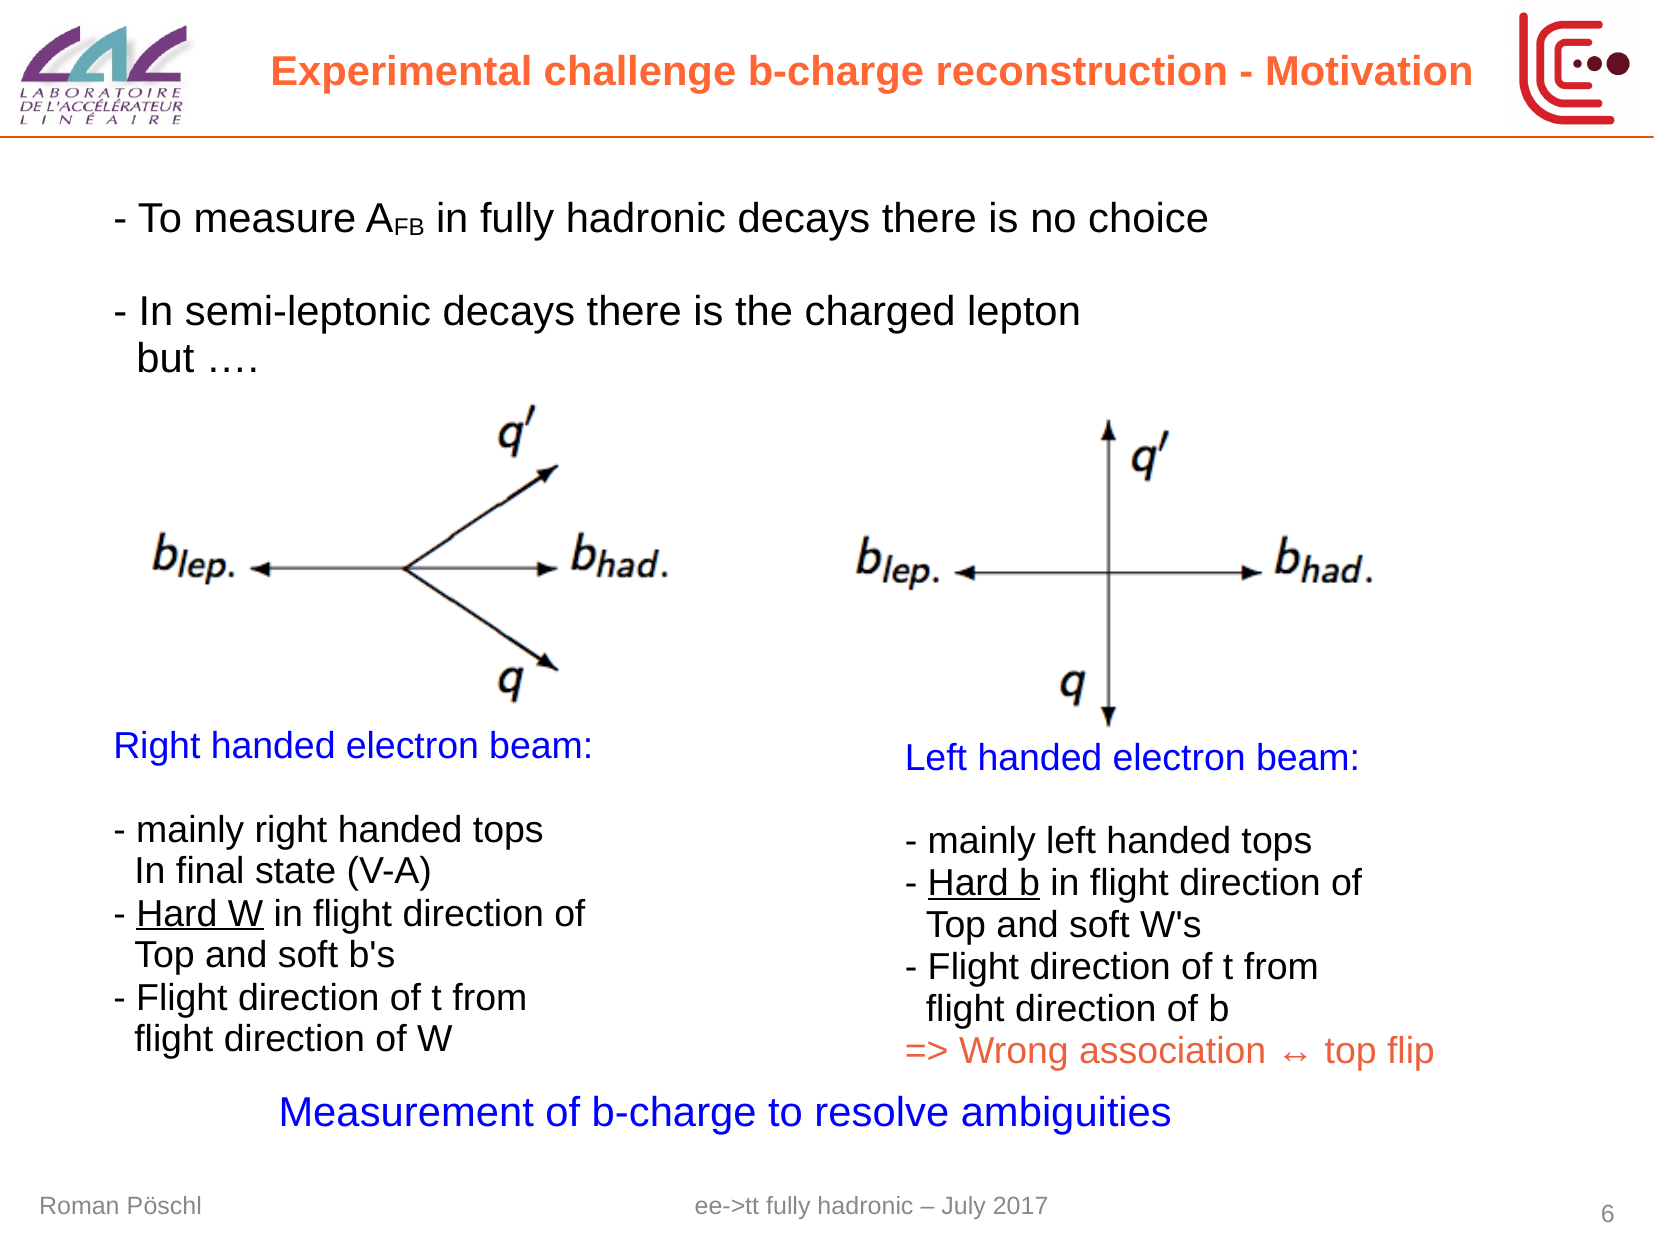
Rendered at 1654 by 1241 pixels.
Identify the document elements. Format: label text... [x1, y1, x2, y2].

text_box - To measure AFB in fully hadronic decays there is no choice - In semi-leptonic decays there is the charged lepton but …. [98, 187, 1637, 445]
text_box Left handed electron beam: - mainly left handed tops - Hard b in flight direction of Top and soft W's - Flight direction of t from flight direction of b => Wrong association ↔ top flip [890, 728, 1539, 1093]
title Experimental challenge b-charge reconstruction - Motivation [128, 29, 1617, 113]
text_box Right handed electron beam: - mainly right handed tops In final state (V-A) - Hard W in flight direction of Top and soft b's - Flight direction of t from flight direction of W [98, 716, 678, 1081]
text_box Measurement of b-charge to resolve ambiguities [263, 1081, 1442, 1145]
picture [1508, 2, 1641, 135]
picture [17, 22, 199, 127]
picture [98, 445, 1595, 764]
